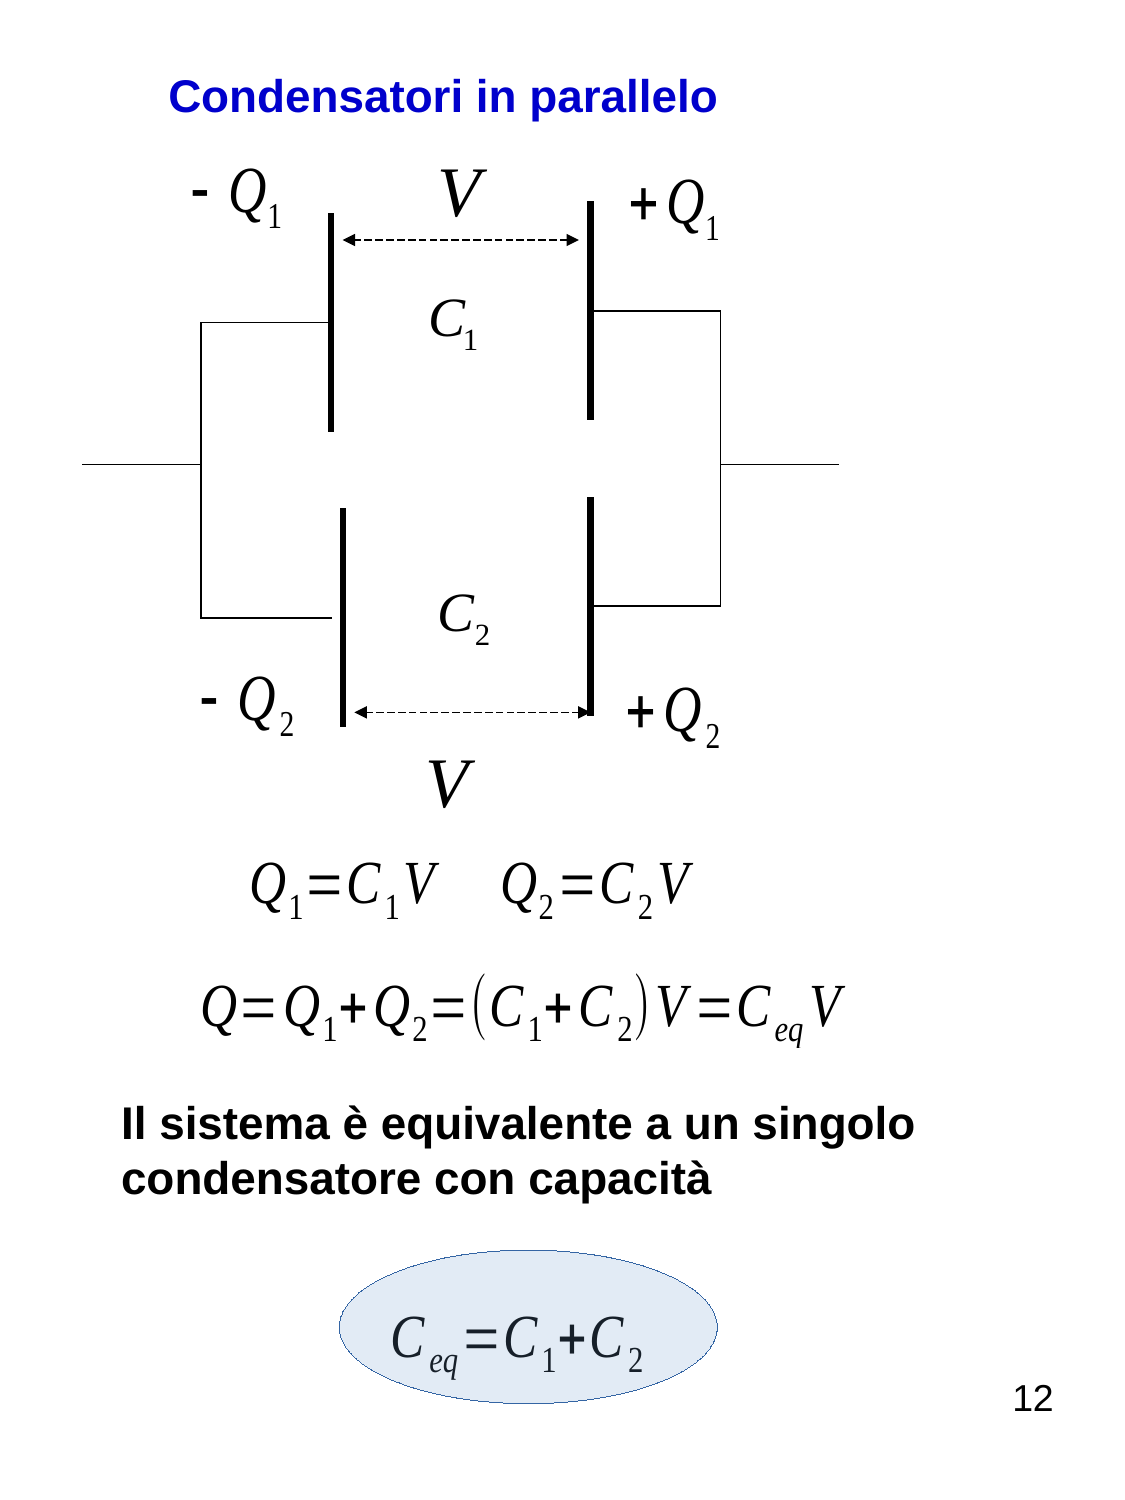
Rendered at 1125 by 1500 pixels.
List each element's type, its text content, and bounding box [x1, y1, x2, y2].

chart [186, 153, 287, 245]
text_box [339, 1250, 768, 1453]
text_box Condensatori in parallelo [153, 59, 922, 129]
chart [237, 850, 709, 929]
chart [437, 157, 497, 229]
chart [377, 1374, 394, 1382]
chart [425, 747, 485, 819]
chart [620, 673, 727, 765]
chart [434, 582, 496, 654]
chart [623, 165, 724, 257]
chart [187, 968, 863, 1048]
chart [425, 287, 481, 358]
chart [195, 661, 302, 754]
text_box Il sistema è equivalente a un singolo condensatore con capacità [106, 1086, 1004, 1212]
